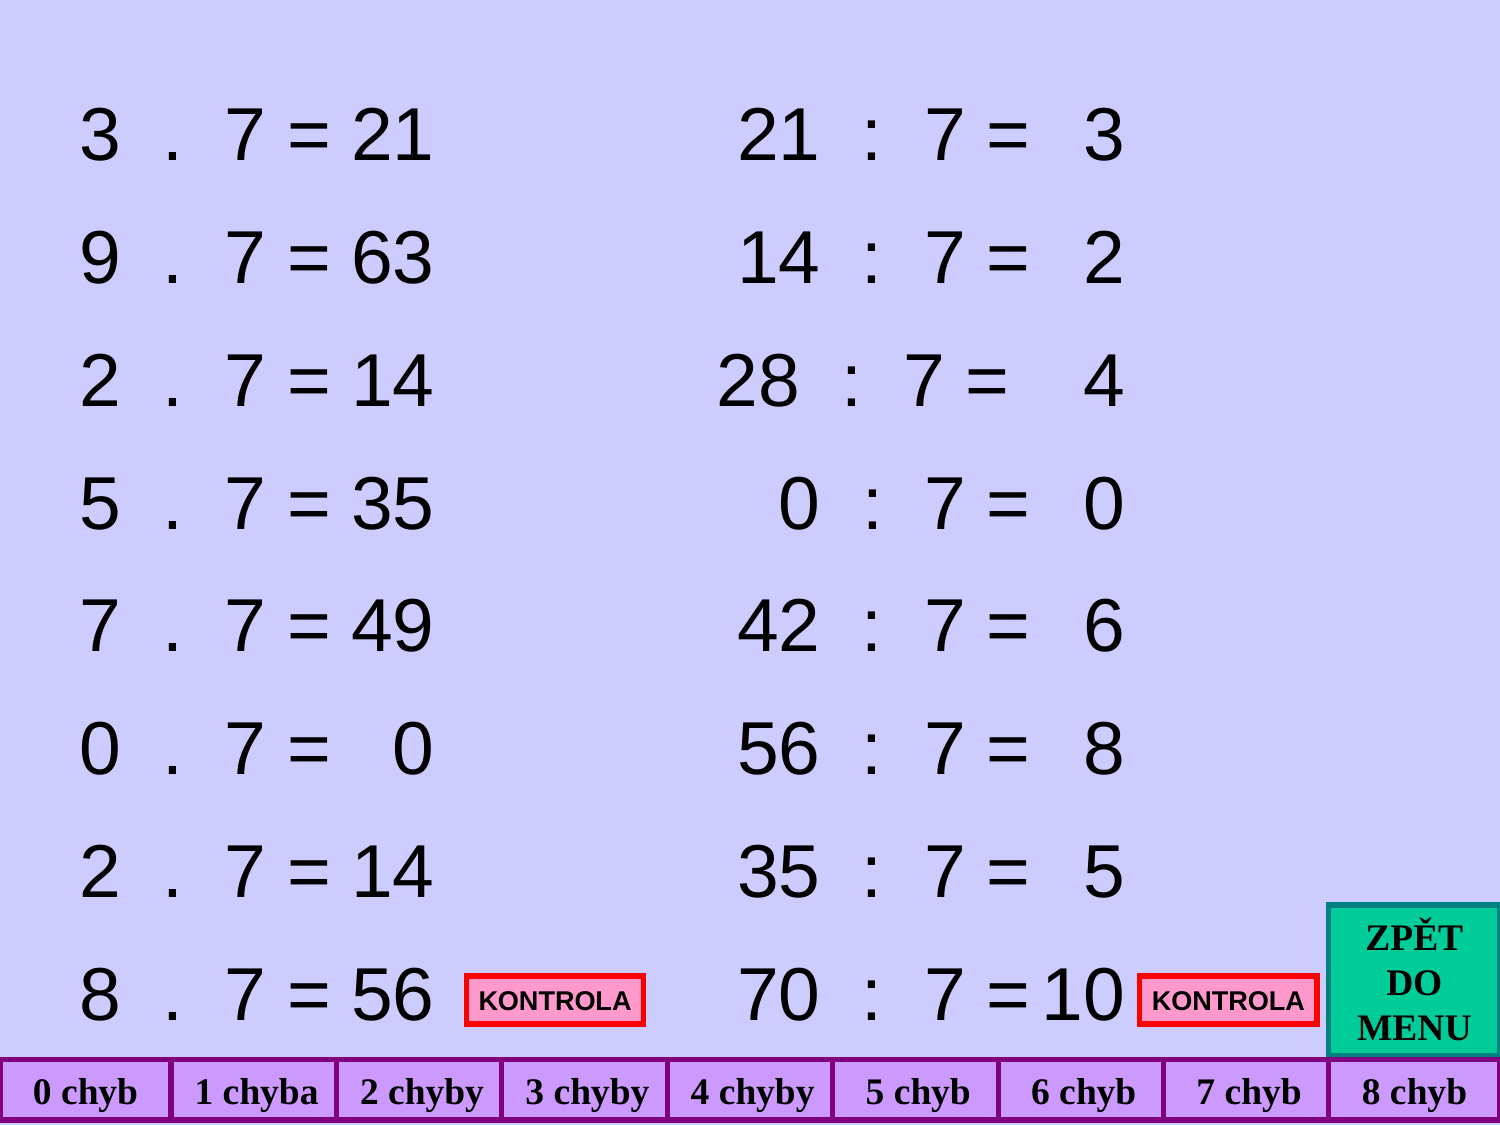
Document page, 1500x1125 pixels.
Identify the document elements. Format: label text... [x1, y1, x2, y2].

text_box 2 chyby [336, 1059, 501, 1121]
text_box 3 2 4 0 6 8 5 10 [1021, 78, 1140, 1044]
text_box ZPĚT DO MENU [1328, 904, 1500, 1056]
text_box 8 chyb [1328, 1059, 1500, 1121]
text_box 1 chyba [171, 1059, 336, 1121]
text_box 6 chyb [998, 1059, 1163, 1121]
text_box KONTROLA [1139, 976, 1317, 1024]
text_box 7 chyb [1163, 1059, 1328, 1121]
text_box 21 : 7 = 14 : 7 = 28 : 7 = 0 : 7 = 42 : 7 = 56 : 7 = 35 : 7 = 70 : 7 = [690, 78, 1021, 1044]
text_box KONTROLA [466, 976, 644, 1024]
text_box 21 63 14 35 49 0 14 56 [336, 78, 479, 1044]
text_box 3 . 7 = 9 . 7 = 2 . 7 = 5 . 7 = 7 . 7 = 0 . 7 = 2 . 7 = 8 . 7 = [64, 78, 336, 1044]
text_box 4 chyby [667, 1059, 832, 1121]
text_box 0 chyb [0, 1059, 171, 1121]
text_box 5 chyb [832, 1059, 998, 1121]
text_box 3 chyby [501, 1059, 667, 1121]
